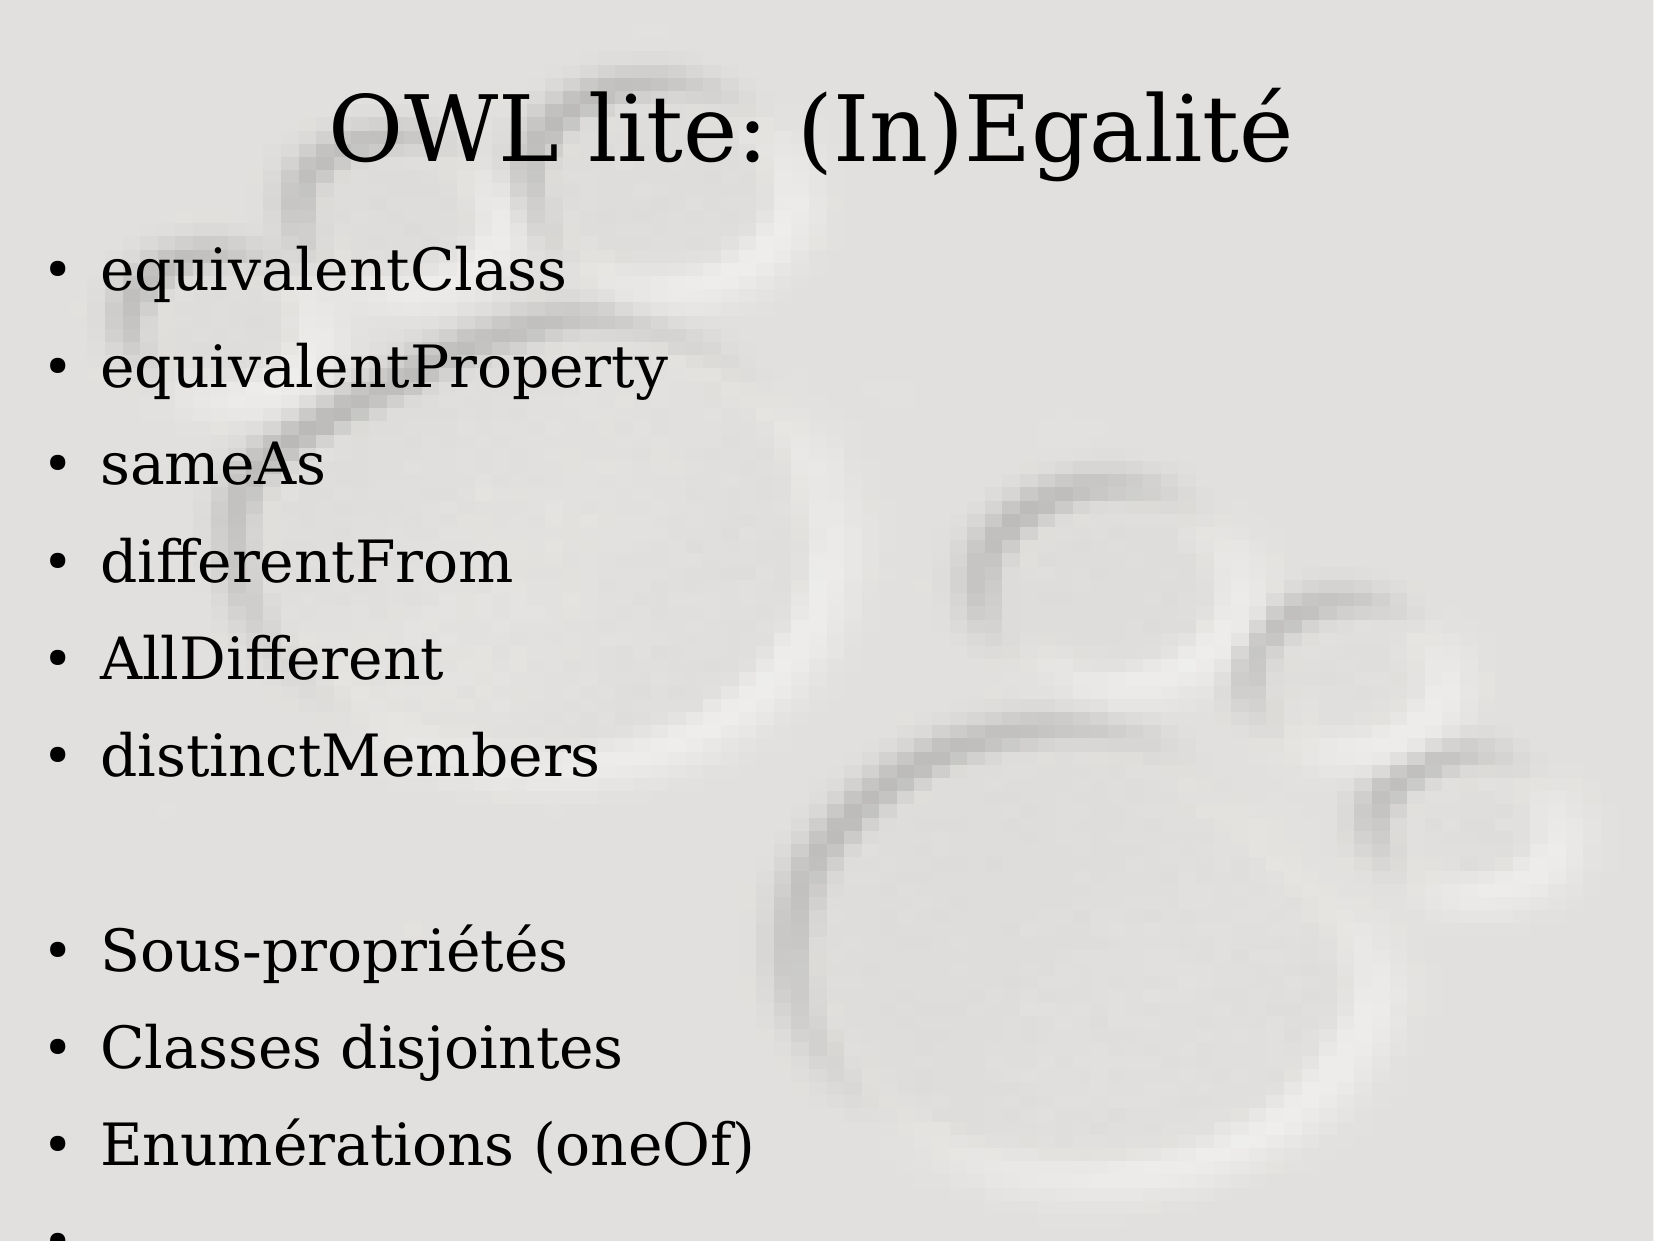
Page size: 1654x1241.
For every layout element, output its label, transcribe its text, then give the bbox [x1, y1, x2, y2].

list equivalentClass equivalentProperty sameAs differentFrom AllDifferent distinctMembers Sous-propriétés Classes disjointes Enumérations (oneOf) [29, 236, 1565, 1241]
title OWL lite: (In)Egalité [29, 25, 1595, 233]
picture [0, 0, 1654, 1241]
